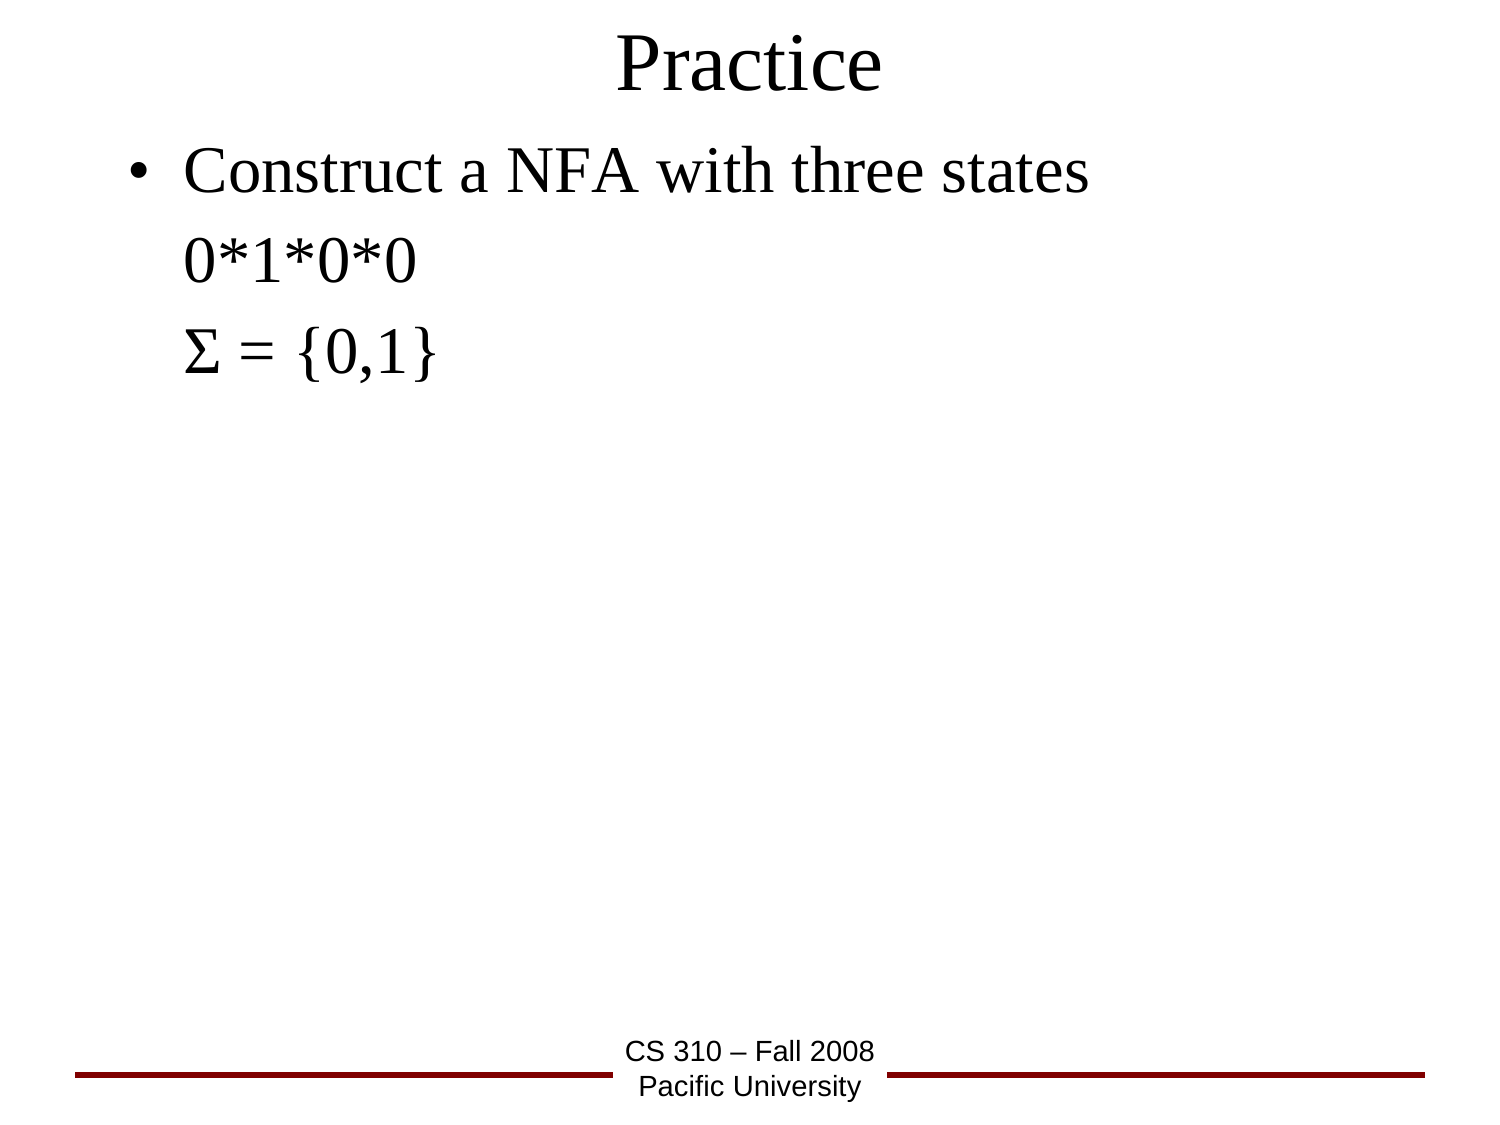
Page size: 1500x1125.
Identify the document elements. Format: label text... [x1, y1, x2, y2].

title Practice [112, 8, 1388, 117]
list Construct a NFA with three states 0*1*0*0 Σ = {0,1} [112, 125, 1388, 1001]
